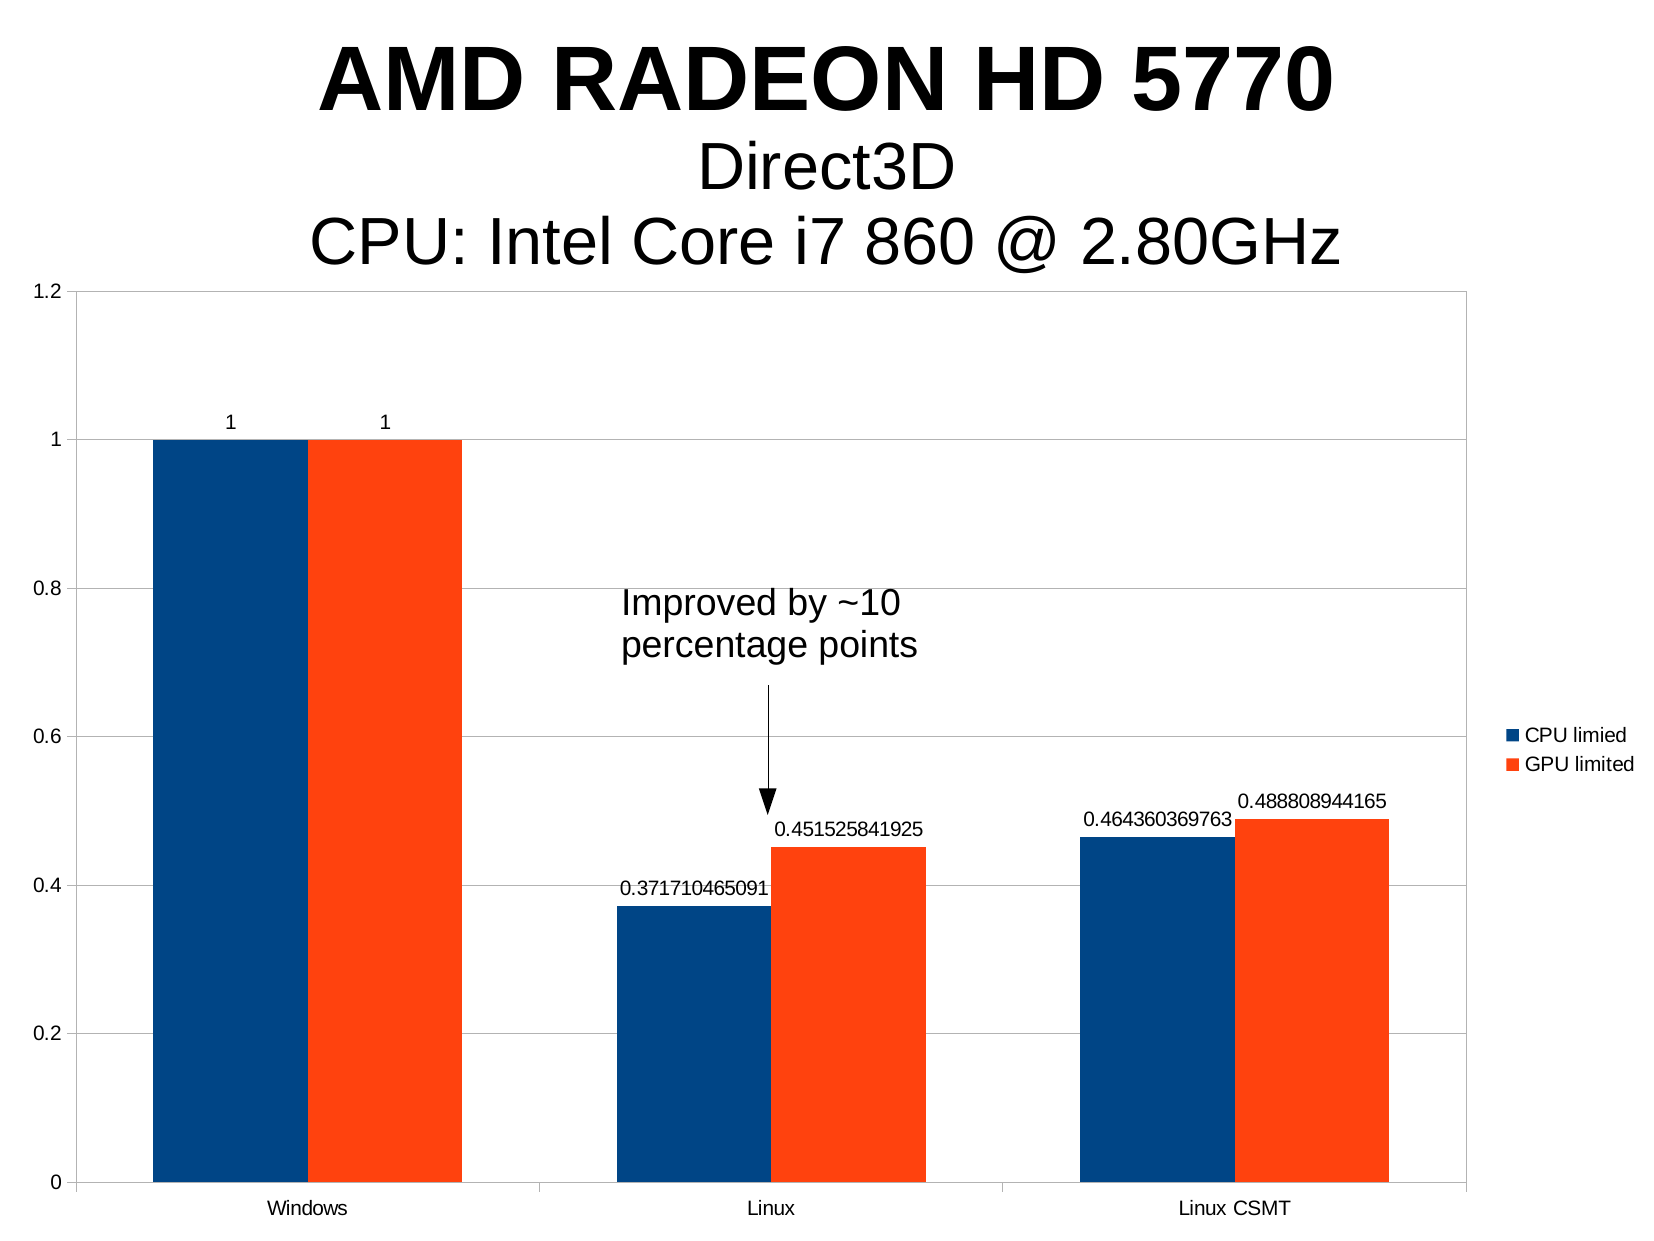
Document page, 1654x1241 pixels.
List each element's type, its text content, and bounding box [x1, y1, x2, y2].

text_box Improved by ~10 percentage points [606, 574, 935, 674]
title AMD RADEON HD 5770 Direct3D CPU: Intel Core i7 860 @ 2.80GHz [82, 27, 1571, 259]
chart [0, 259, 1654, 1241]
